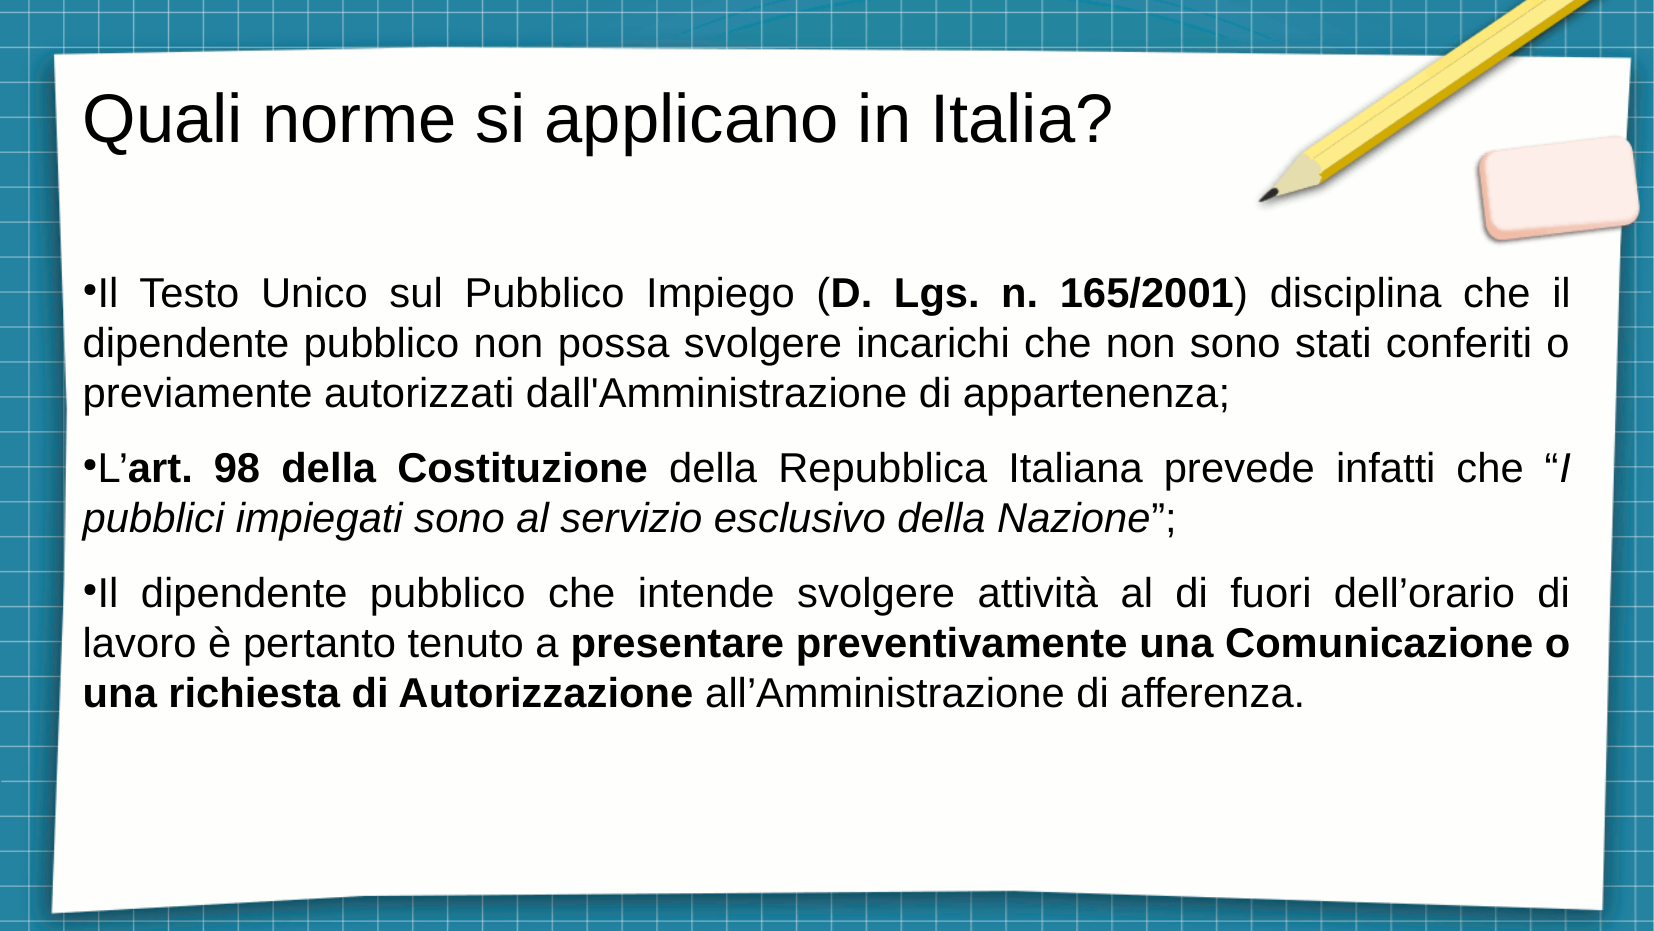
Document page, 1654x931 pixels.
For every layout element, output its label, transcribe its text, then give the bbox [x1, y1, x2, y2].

list Il Testo Unico sul Pubblico Impiego (D. Lgs. n. 165/2001) disciplina che il dipendente pubblico non possa svolgere incarichi che non sono stati conferiti o previamente autorizzati dall'Amministrazione di appartenenza; L’art. 98 della Costituzione della Repubblica Italiana prevede infatti che “I pubblici impiegati sono al servizio esclusivo della Nazione”; Il dipendente pubblico che intende svolgere attività al di fuori dell’orario di lavoro è pertanto tenuto a presentare preventivamente una Comunicazione o una richiesta di Autorizzazione all’Amministrazione di afferenza. [82, 265, 1571, 758]
title Quali norme si applicano in Italia? [82, 37, 1571, 193]
